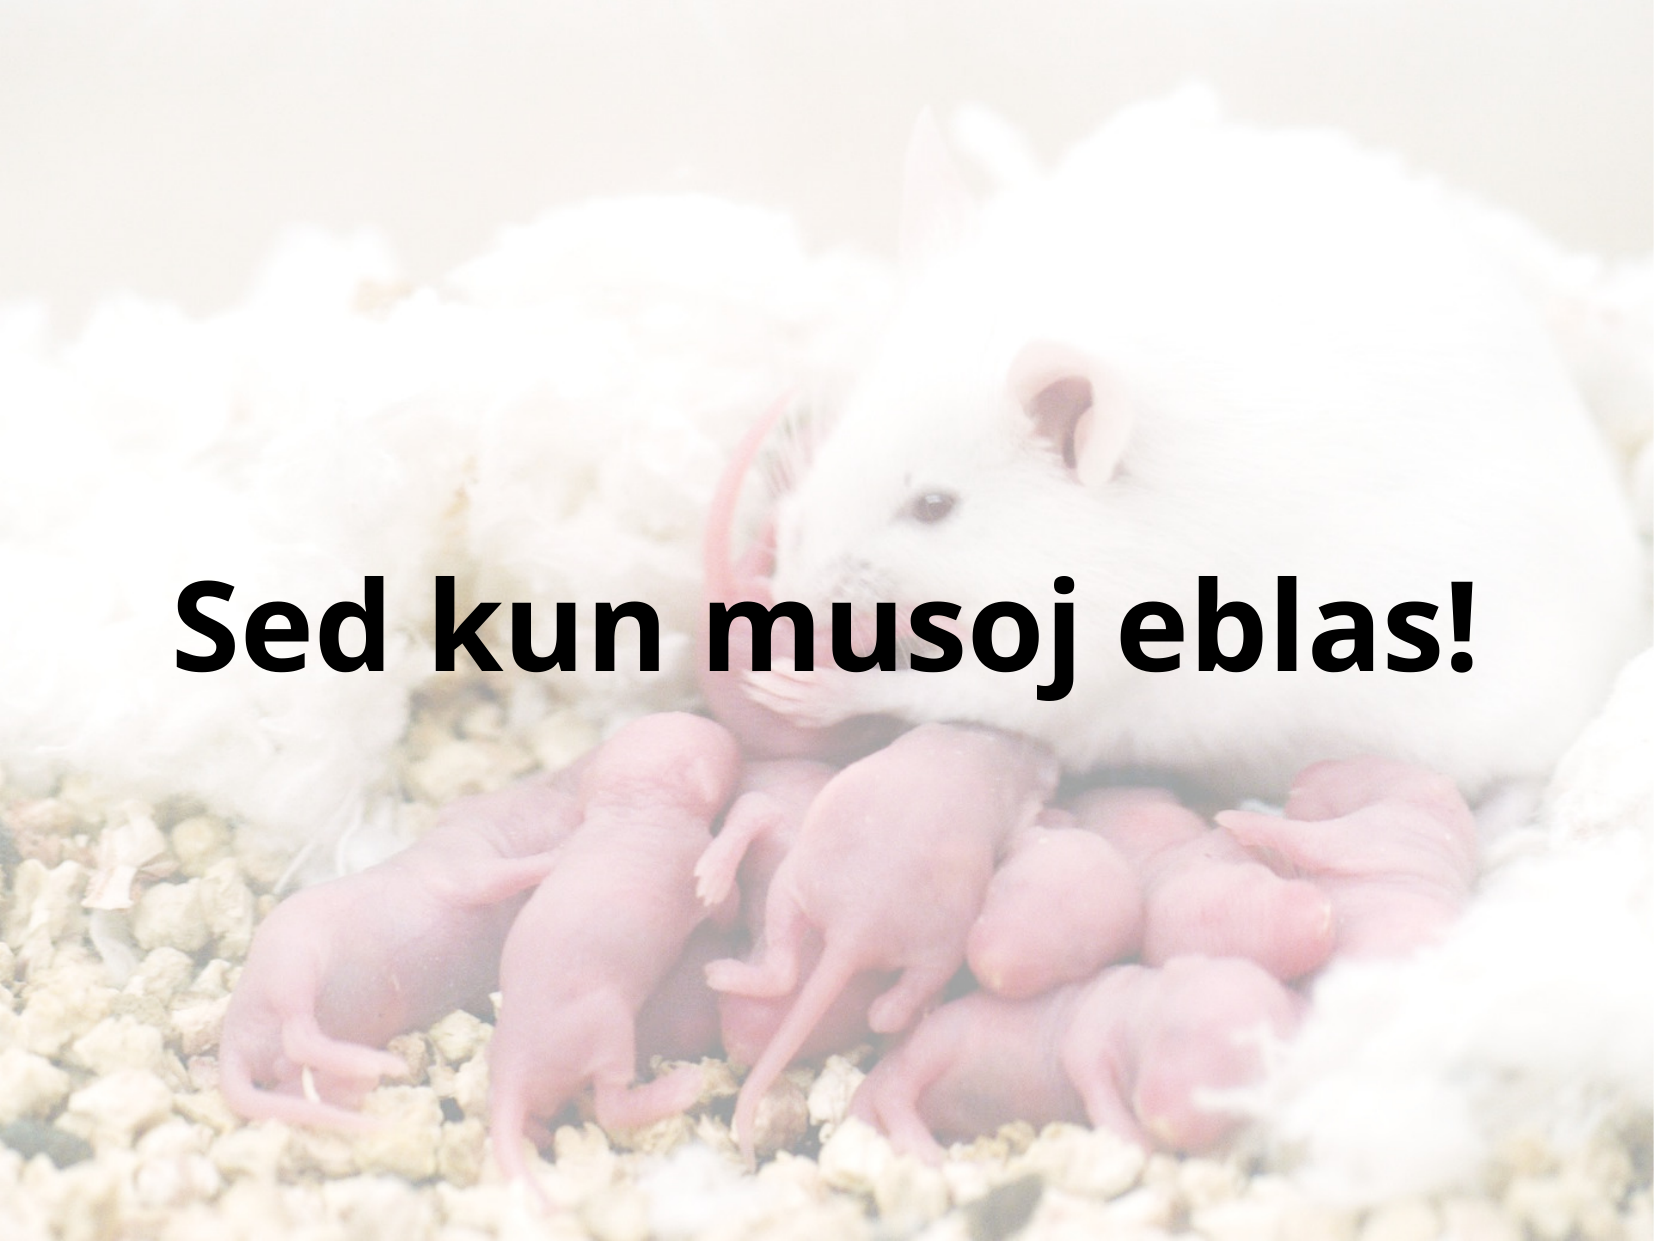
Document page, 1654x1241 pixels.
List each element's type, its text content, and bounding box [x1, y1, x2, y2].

title Sed kun musoj eblas! [82, 53, 1571, 1193]
picture [0, 0, 1654, 1241]
